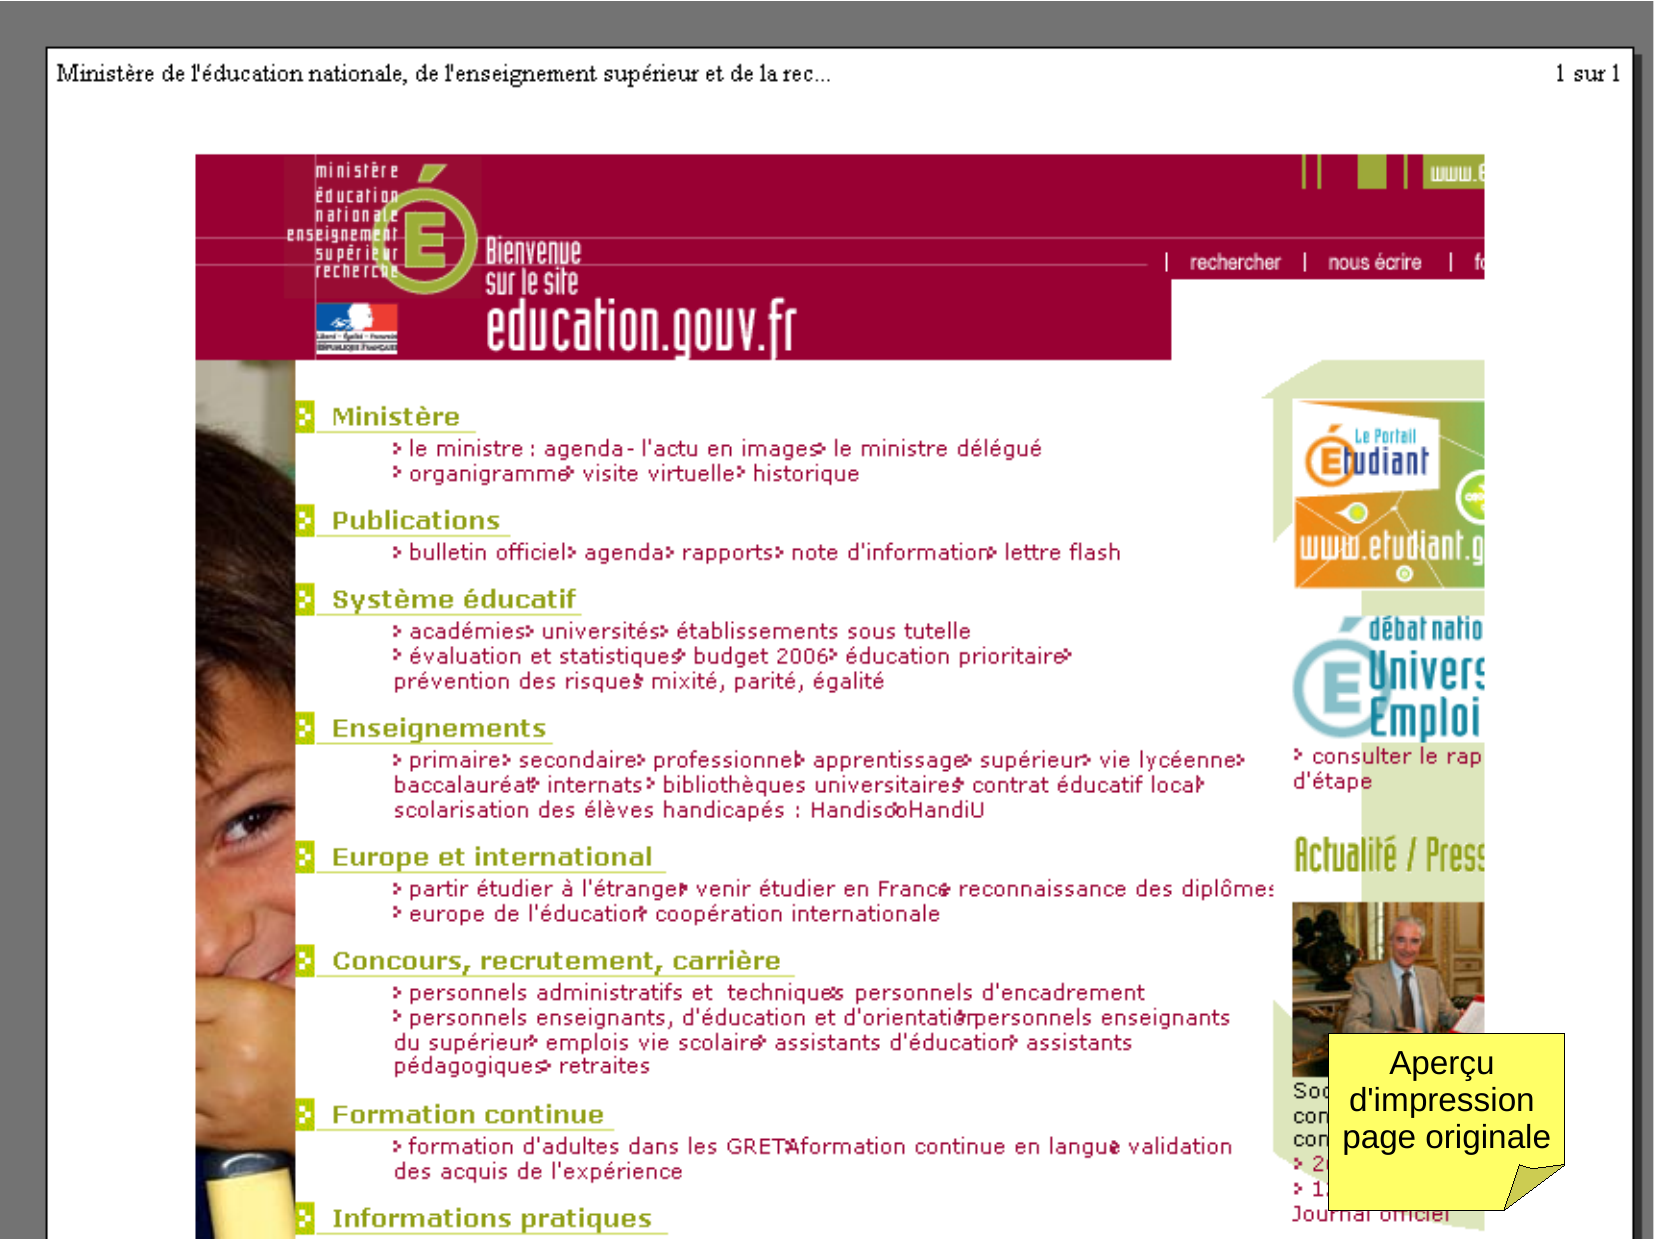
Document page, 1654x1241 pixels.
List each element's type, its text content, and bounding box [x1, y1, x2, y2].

picture [0, 1, 1654, 1239]
text_box Aperçu d'impression page originale [1328, 1033, 1565, 1211]
